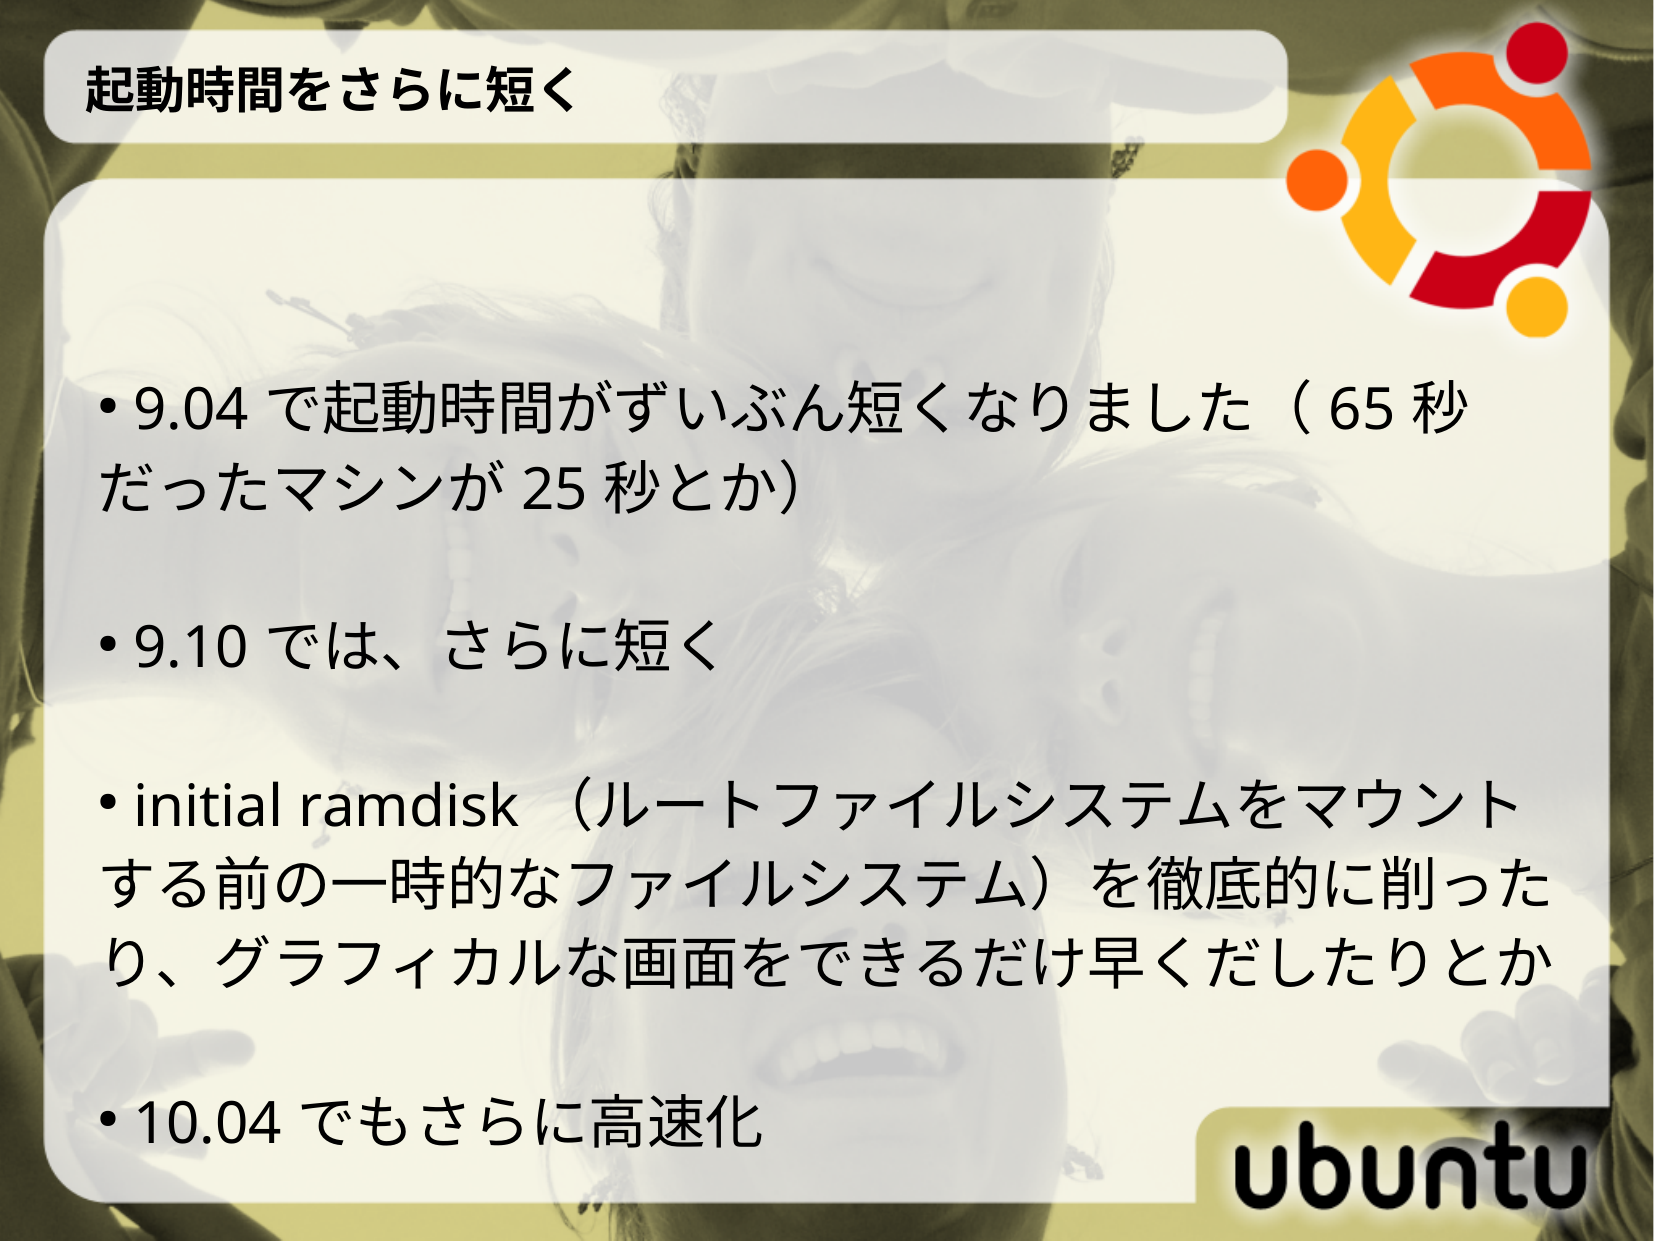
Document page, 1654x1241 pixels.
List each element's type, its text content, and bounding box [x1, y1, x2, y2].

text_box 起動時間をさらに短く [70, 47, 643, 127]
picture [0, 0, 1654, 1241]
text_box 9.04で起動時間がずいぶん短くなりました（65秒だったマシンが25秒とか） 9.10では、さらに短く initial ramdisk（ルートファイルシステムをマウントする前の一時的なファイルシステム）を徹底的に削ったり、グラフィカルな画面をできるだけ早くだしたりとか 10.04でもさらに高速化 [82, 360, 1595, 1119]
